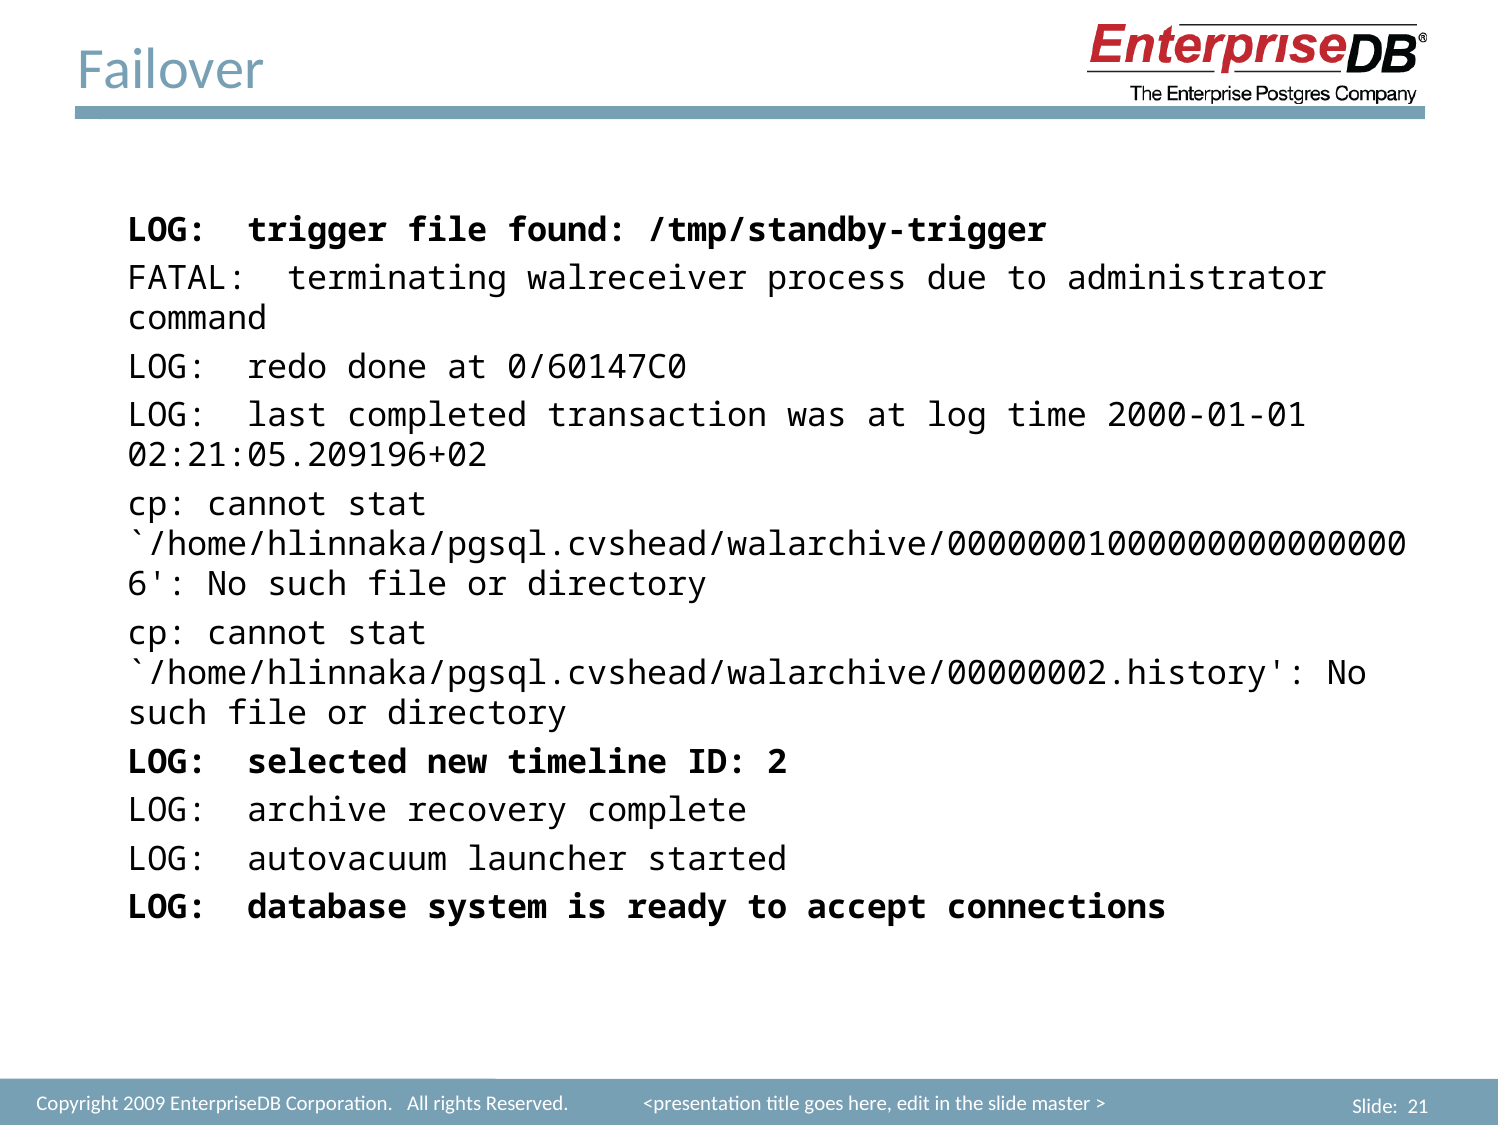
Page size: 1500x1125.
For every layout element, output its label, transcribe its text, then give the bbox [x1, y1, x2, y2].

list LOG: trigger file found: /tmp/standby-trigger FATAL: terminating walreceiver process due to administrator command LOG: redo done at 0/60147C0 LOG: last completed transaction was at log time 2000-01-01 02:21:05.209196+02 cp: cannot stat `/home/hlinnaka/pgsql.cvshead/walarchive/000000010000000000000006': No such file or directory cp: cannot stat `/home/hlinnaka/pgsql.cvshead/walarchive/00000002.history': No such file or directory LOG: selected new timeline ID: 2 LOG: archive recovery complete LOG: autovacuum launcher started LOG: database system is ready to accept connections [75, 200, 1426, 943]
title Failover [62, 12, 1088, 118]
picture [1088, 24, 1427, 104]
